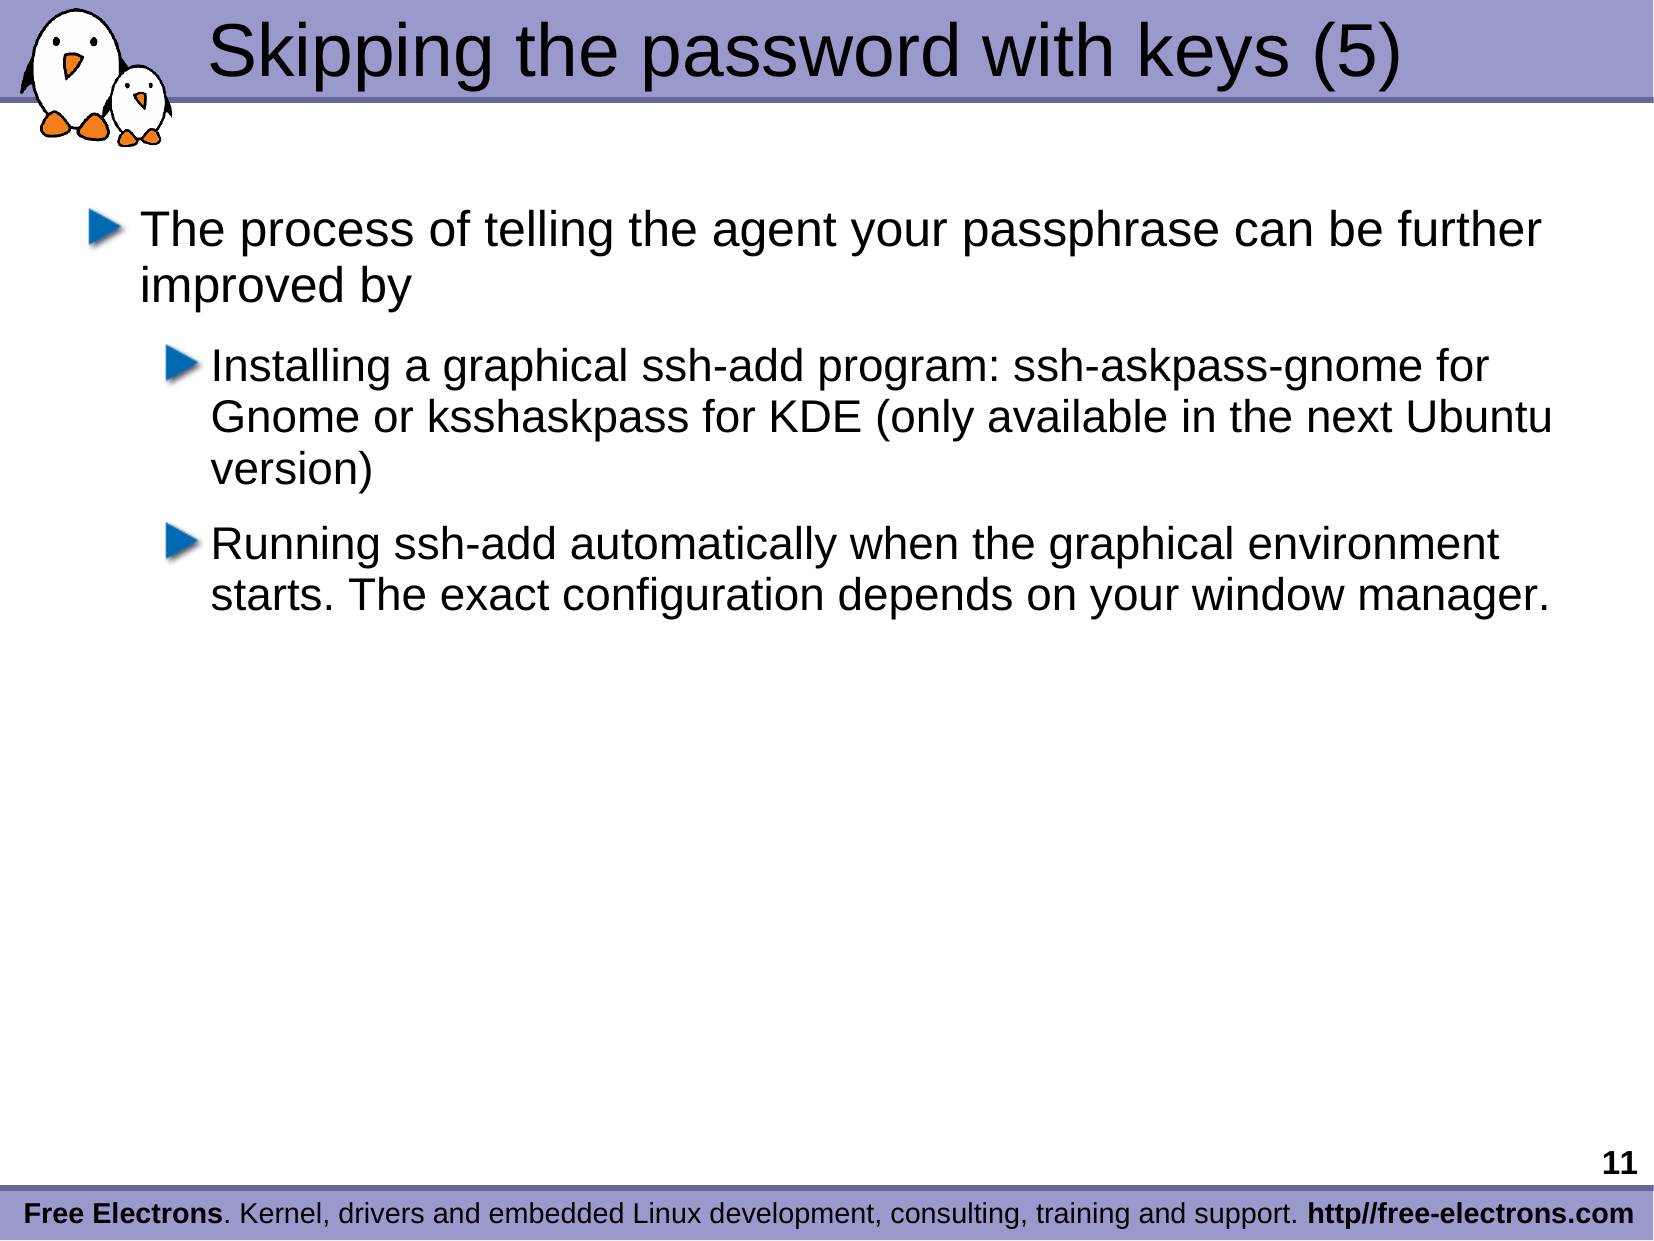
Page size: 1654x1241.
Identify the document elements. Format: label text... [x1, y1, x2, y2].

title Skipping the password with keys (5) [60, 0, 1551, 101]
list The process of telling the agent your passphrase can be further improved by Installing a graphical ssh-add program: ssh-askpass-gnome for Gnome or ksshaskpass for KDE (only available in the next Ubuntu version) Running ssh-add automatically when the graphical environment starts. The exact configuration depends on your window manager. [68, 201, 1592, 1118]
picture [20, 8, 172, 147]
